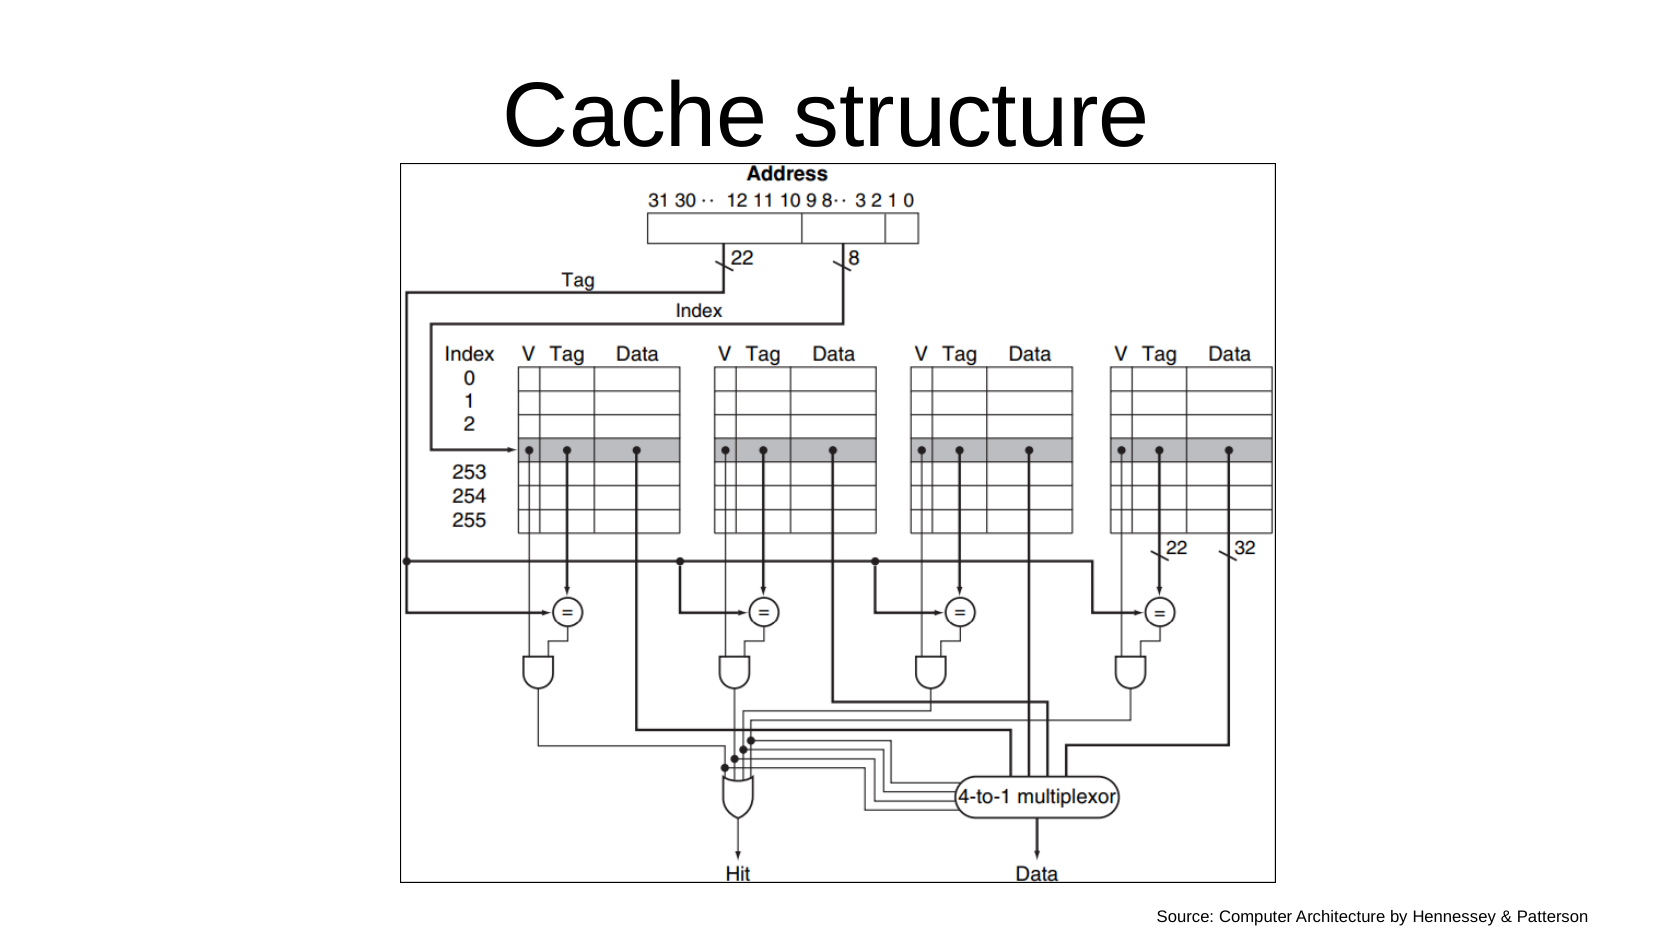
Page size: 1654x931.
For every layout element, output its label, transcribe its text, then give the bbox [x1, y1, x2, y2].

title Cache structure [82, 37, 1571, 193]
text_box Source: Computer Architecture by Hennessey & Patterson [1141, 900, 1654, 931]
picture [400, 163, 1276, 883]
